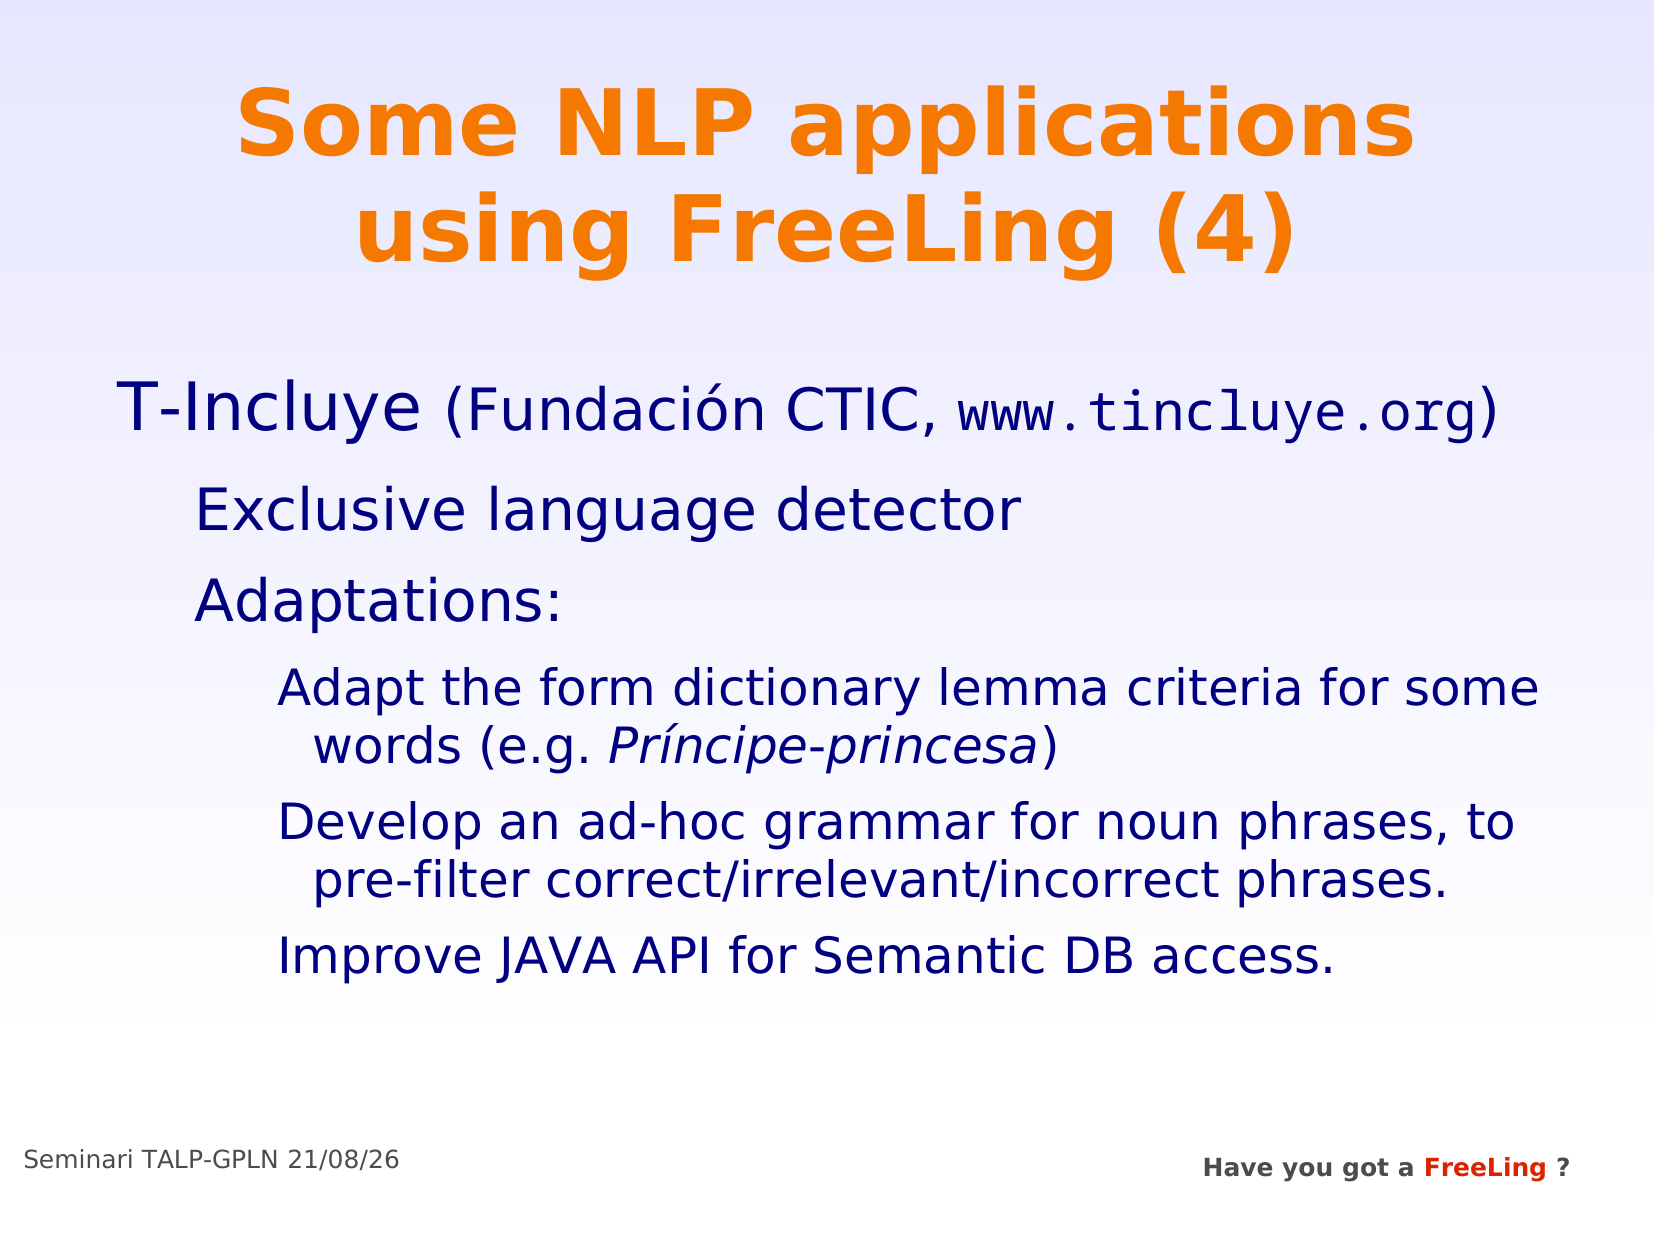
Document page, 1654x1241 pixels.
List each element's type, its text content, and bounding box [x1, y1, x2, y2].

title Some NLP applications using FreeLing (4) [82, 69, 1571, 284]
list T-Incluye (Fundación CTIC, www.tincluye.org) Exclusive language detector Adaptations: Adapt the form dictionary lemma criteria for some words (e.g. Príncipe-princesa) Develop an ad-hoc grammar for noun phrases, to pre-filter correct/irrelevant/incorrect phrases. Improve JAVA API for Semantic DB access. [100, 368, 1604, 1089]
